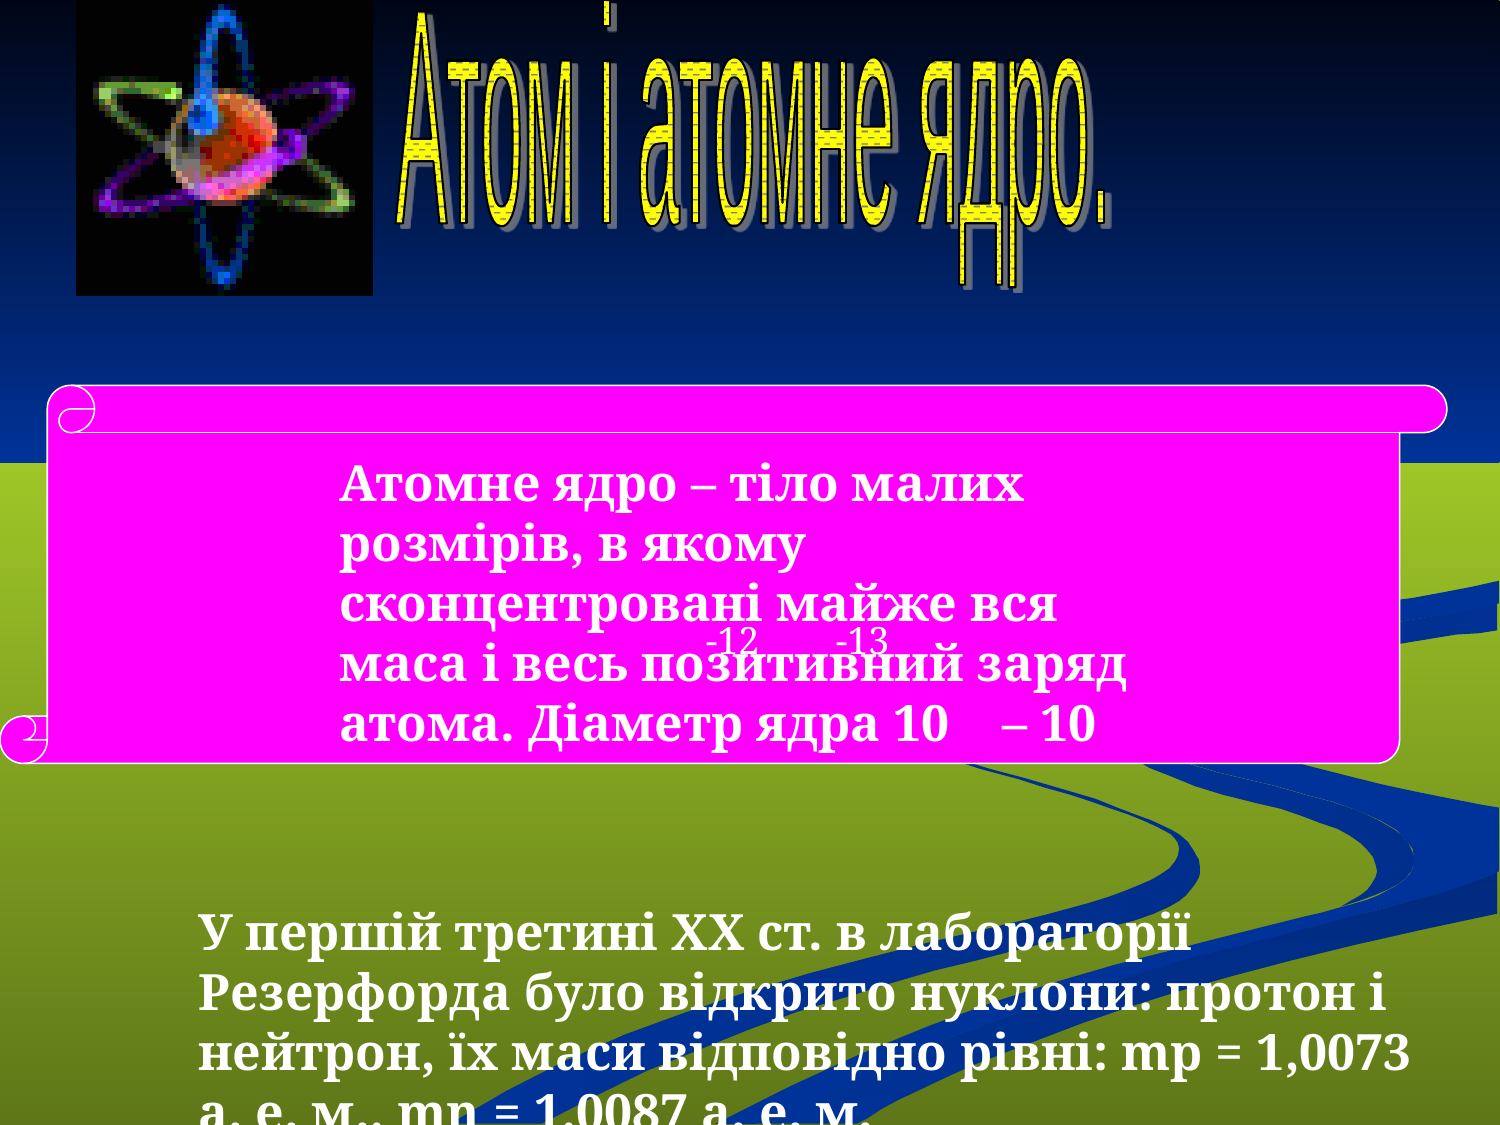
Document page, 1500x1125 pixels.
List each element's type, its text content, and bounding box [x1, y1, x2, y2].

text_box У першій третині XX ст. в лабораторії Резерфорда було відкрито нуклони: протон і нейтрон, їх маси відповідно рівні: mр = 1,0073 а. е. м., mn = 1,0087 а. е. м. [183, 893, 1447, 1125]
text_box Атом і атомне ядро. [602, 60, 610, 224]
text_box Атомне ядро – тіло малих розмірів, в якому сконцентровані майже вся маса і весь позитивний заряд атома. Діаметр ядра 10 – 10 [325, 444, 1203, 759]
text_box Атом і атомне ядро. [760, 60, 804, 224]
text_box Атом і атомне ядро. [639, 57, 680, 227]
text_box [0, 385, 1447, 764]
text_box Атом і атомне ядро. [814, 60, 847, 224]
text_box Атом і атомне ядро. [855, 57, 892, 227]
text_box Атом і атомне ядро. [446, 60, 480, 224]
text_box Атом і атомне ядро. [679, 60, 713, 224]
text_box Атом і атомне ядро. [959, 60, 1003, 285]
text_box Атом і атомне ядро. [1008, 57, 1044, 288]
text_box -12 [690, 609, 798, 670]
text_box Атом і атомне ядро. [916, 60, 953, 224]
picture [76, 0, 373, 296]
text_box Атом і атомне ядро. [1049, 57, 1087, 227]
text_box Атом і атомне ядро. [483, 57, 520, 227]
text_box Атом і атомне ядро. [715, 57, 753, 227]
text_box -13 [820, 609, 928, 670]
text_box Атом і атомне ядро. [528, 60, 571, 224]
text_box Атом і атомне ядро. [395, 11, 447, 224]
